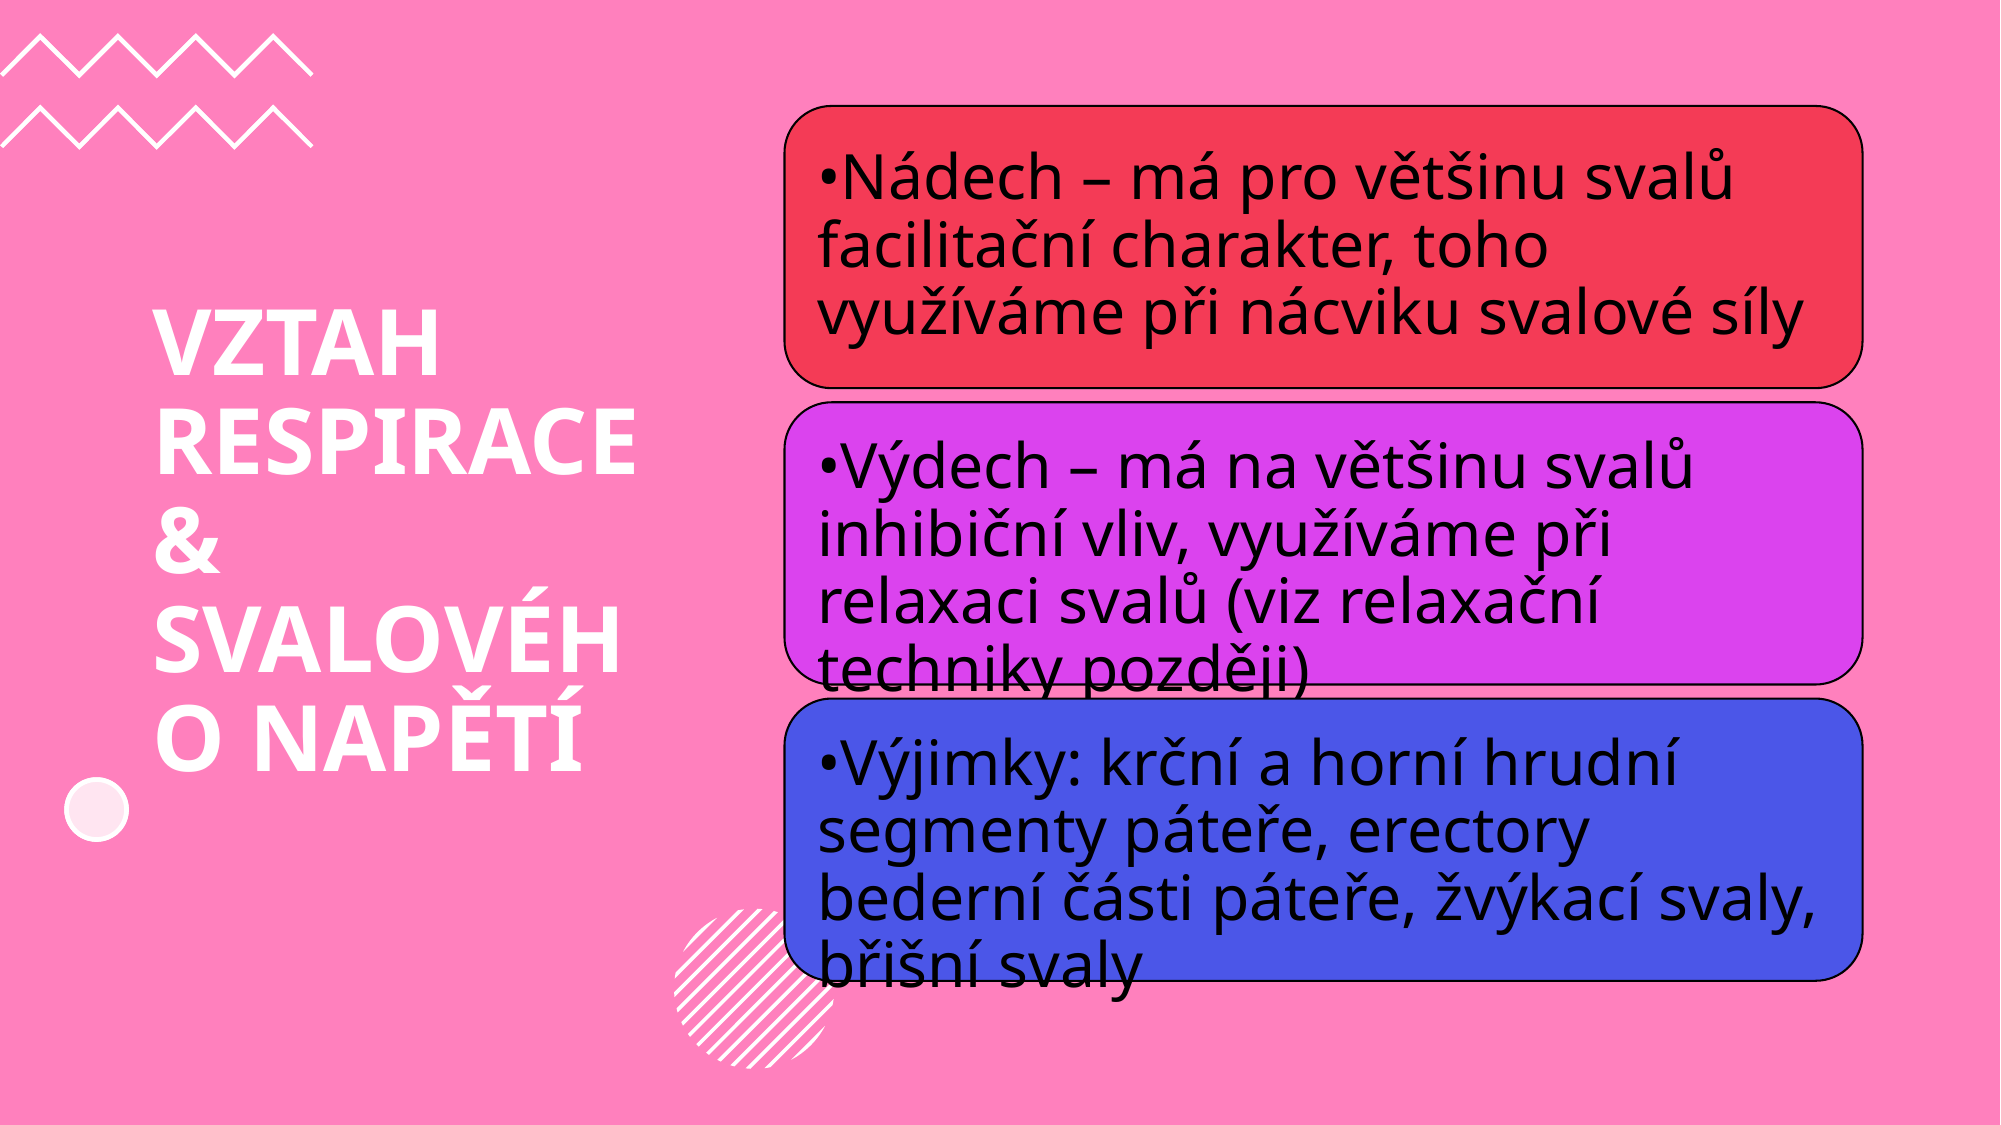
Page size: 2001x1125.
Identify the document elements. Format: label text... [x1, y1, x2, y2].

text_box •Výdech – má na většinu svalů inhibiční vliv, využíváme při relaxaci svalů (viz relaxační techniky později) [784, 402, 1863, 685]
text_box •Nádech – má pro většinu svalů facilitační charakter, toho využíváme při nácviku svalové síly [784, 105, 1863, 389]
title VZTAH RESPIRACE & SVALOVÉHO NAPĚTÍ [137, 196, 663, 892]
text_box [0, 0, 2000, 1125]
text_box •Výjimky: krční a horní hrudní segmenty páteře, erectory bederní části páteře, žvýkací svaly, břišní svaly [784, 698, 1863, 981]
